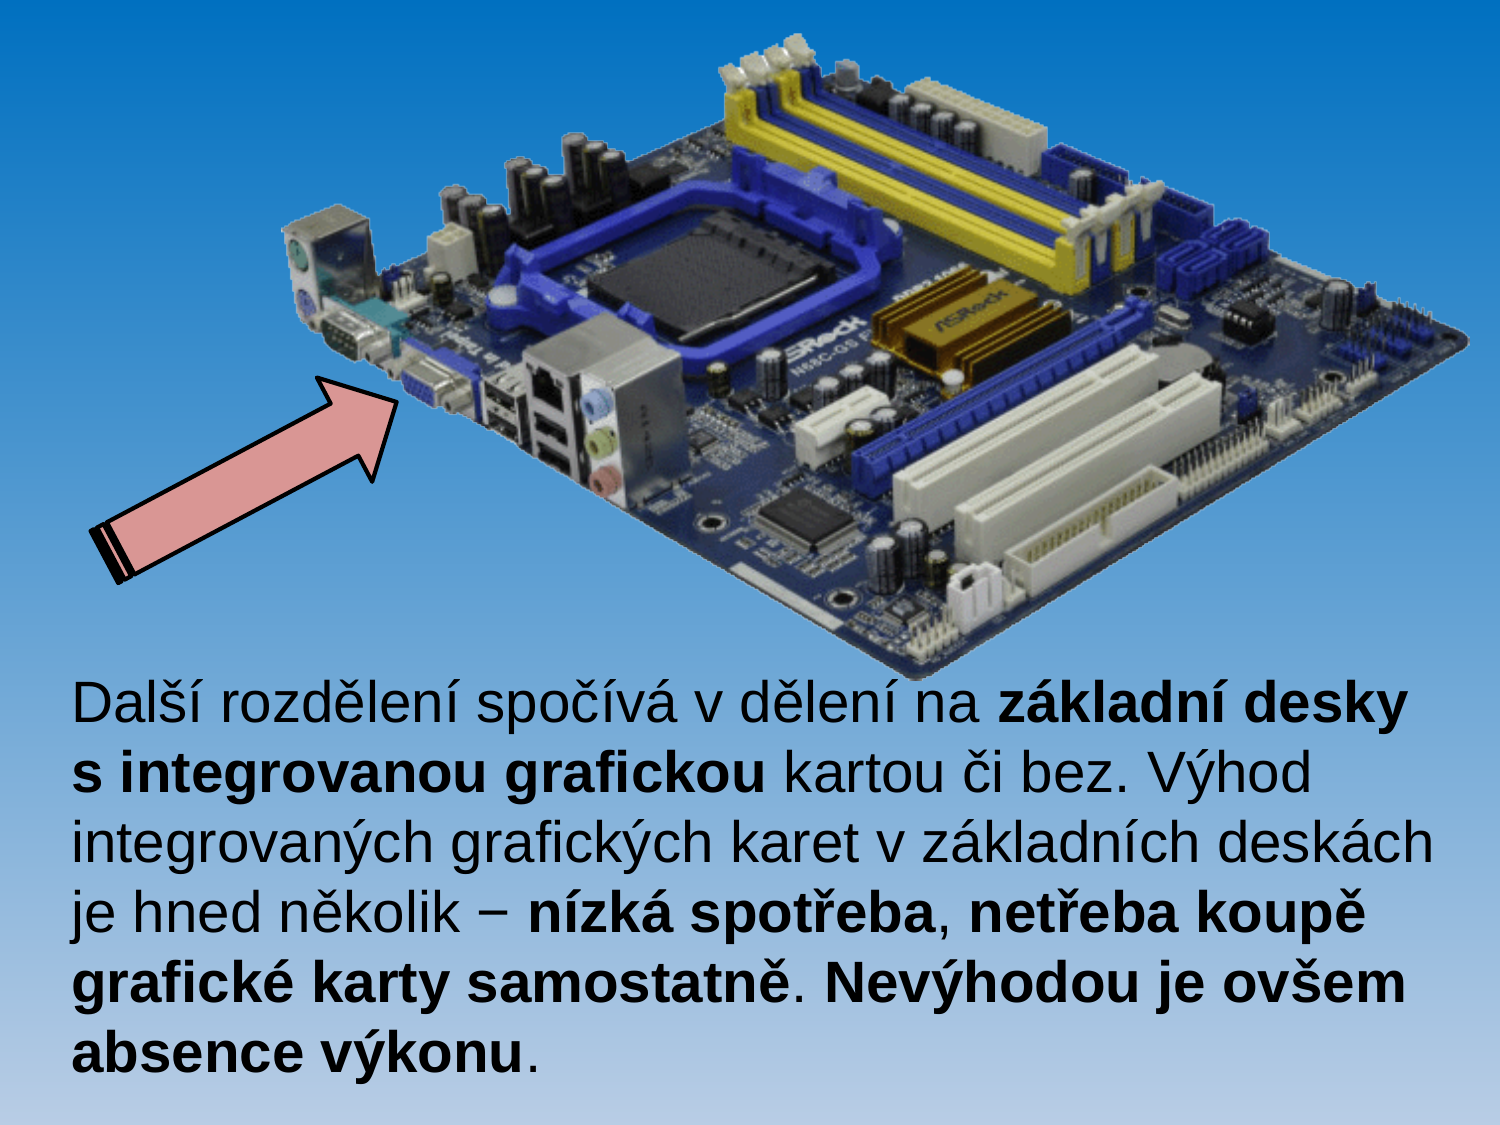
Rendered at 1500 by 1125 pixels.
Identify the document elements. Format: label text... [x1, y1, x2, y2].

picture [281, 30, 1470, 681]
text_box [90, 529, 122, 584]
text_box [106, 377, 397, 575]
text_box [97, 524, 132, 580]
list Další rozdělení spočívá v dělení na základní desky s integrovanou grafickou kartou či bez. Výhod integrovaných grafických karet v základních deskách je hned několik − nízká spotřeba, netřeba koupě grafické karty samostatně. Nevýhodou je ovšem absence výkonu. [0, 656, 1500, 1118]
